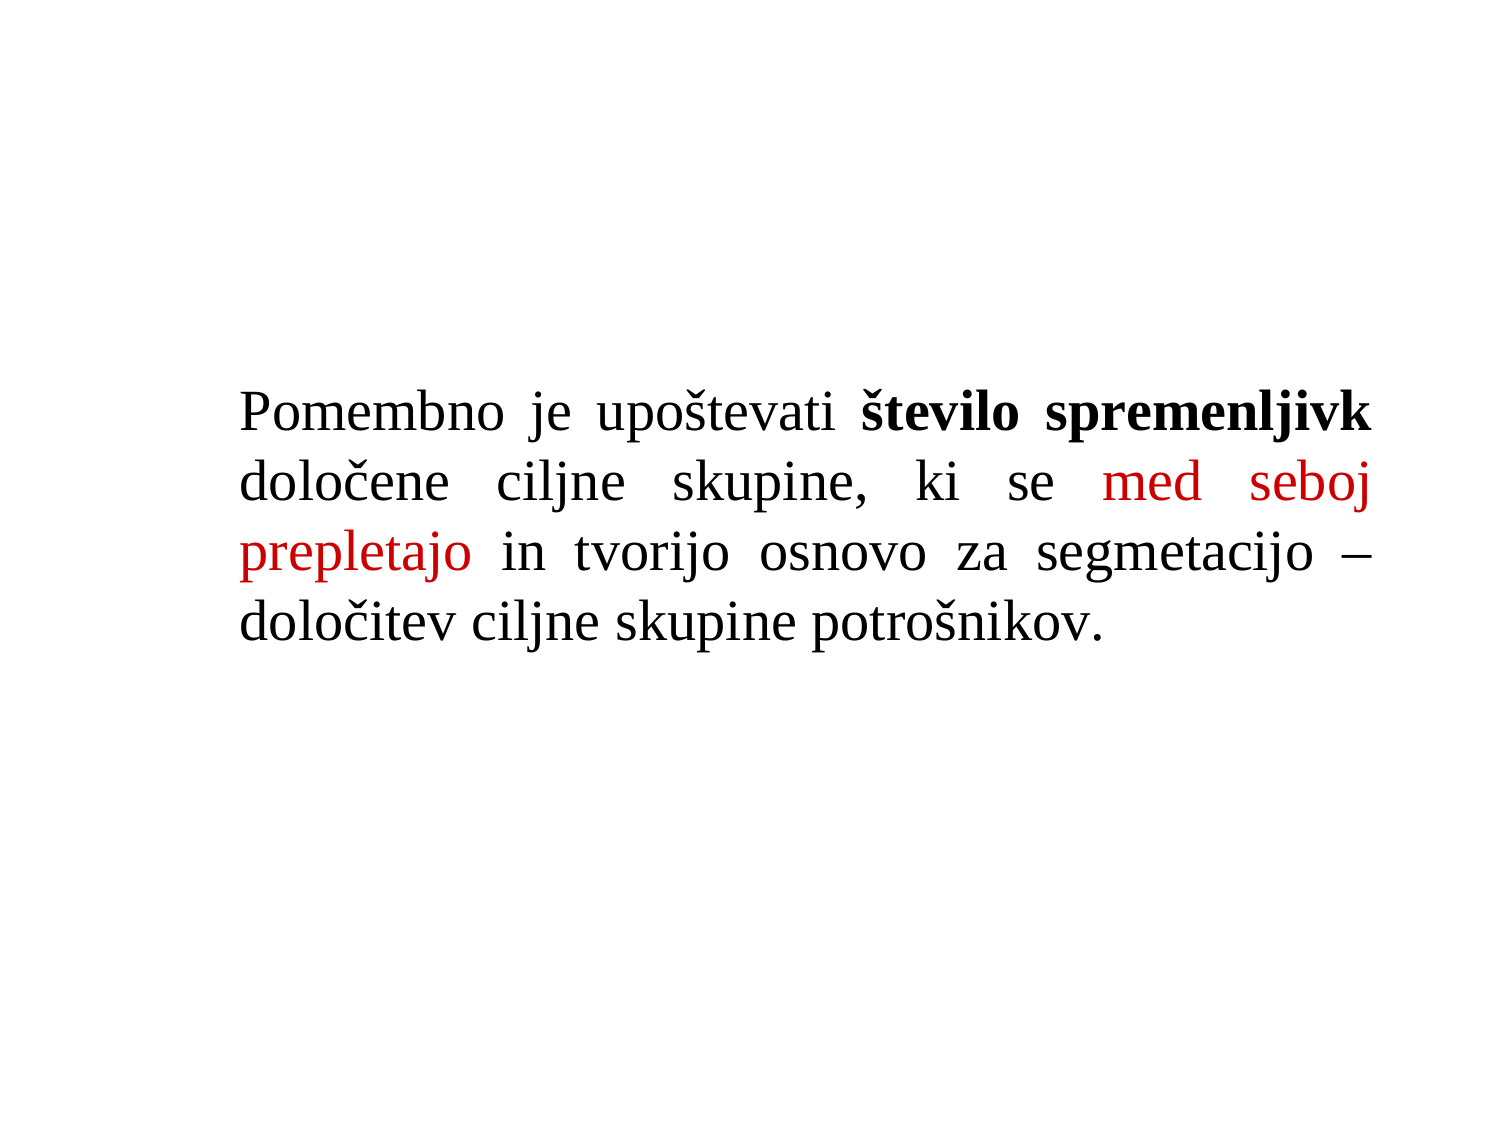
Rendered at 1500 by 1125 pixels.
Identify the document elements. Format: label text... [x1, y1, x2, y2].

text_box Pomembno je upoštevati število spremenljivk določene ciljne skupine, ki se med seboj prepletajo in tvorijo osnovo za segmetacijo – določitev ciljne skupine potrošnikov. [224, 224, 1388, 907]
